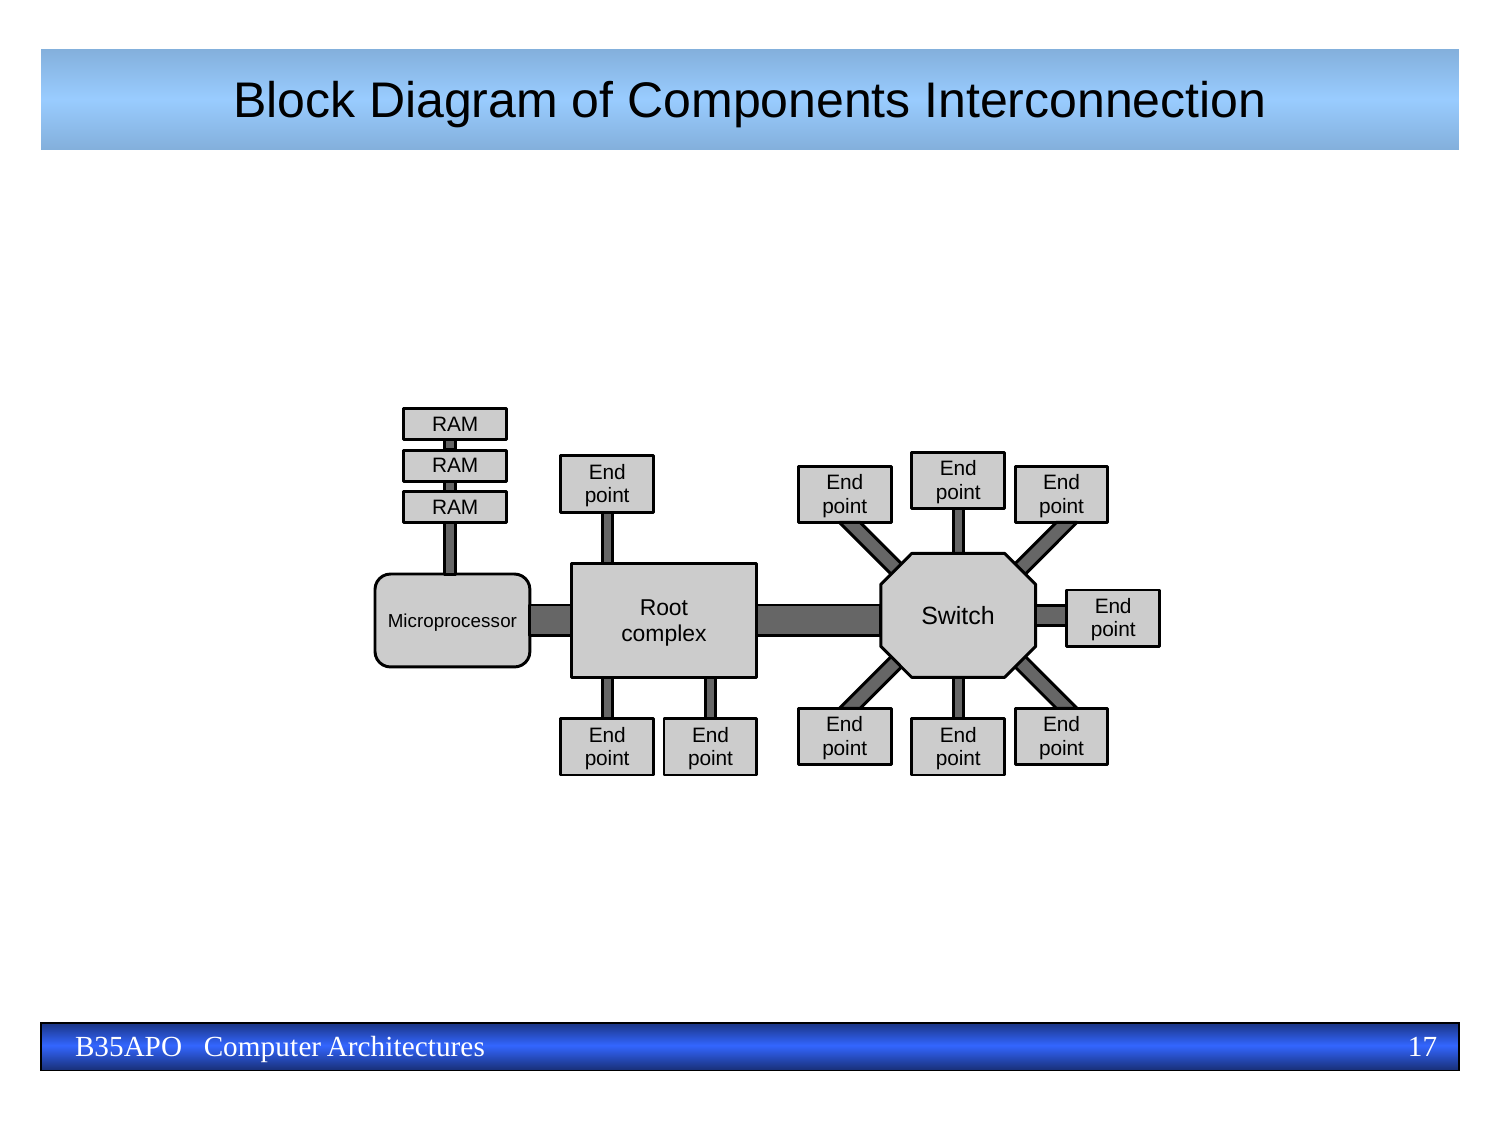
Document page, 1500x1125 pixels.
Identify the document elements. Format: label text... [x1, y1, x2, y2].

text_box End point [1015, 708, 1108, 765]
text_box [756, 605, 880, 636]
text_box End point [1015, 466, 1108, 523]
text_box [953, 508, 964, 553]
text_box [705, 677, 716, 718]
text_box [953, 678, 964, 719]
text_box End point [560, 455, 654, 513]
text_box RAM [403, 491, 507, 523]
text_box Microprocessor [375, 574, 530, 667]
text_box [1035, 605, 1067, 626]
text_box End point [560, 718, 654, 775]
title Block Diagram of Components Interconnection [41, 49, 1459, 150]
text_box [444, 522, 456, 575]
text_box Root complex [571, 563, 757, 678]
text_box End point [664, 718, 757, 775]
text_box [839, 657, 901, 709]
text_box End point [798, 466, 892, 523]
text_box [1016, 657, 1078, 709]
text_box End point [911, 718, 1005, 775]
text_box [1015, 522, 1077, 574]
text_box RAM [403, 408, 507, 440]
text_box [444, 440, 456, 450]
text_box [839, 522, 901, 574]
text_box [444, 482, 456, 492]
text_box RAM [403, 450, 507, 482]
text_box [602, 677, 613, 718]
text_box [602, 513, 613, 564]
text_box Switch [880, 553, 1036, 678]
text_box End point [1066, 590, 1160, 647]
text_box End point [911, 452, 1005, 509]
text_box [529, 605, 571, 636]
text_box End point [798, 708, 892, 765]
